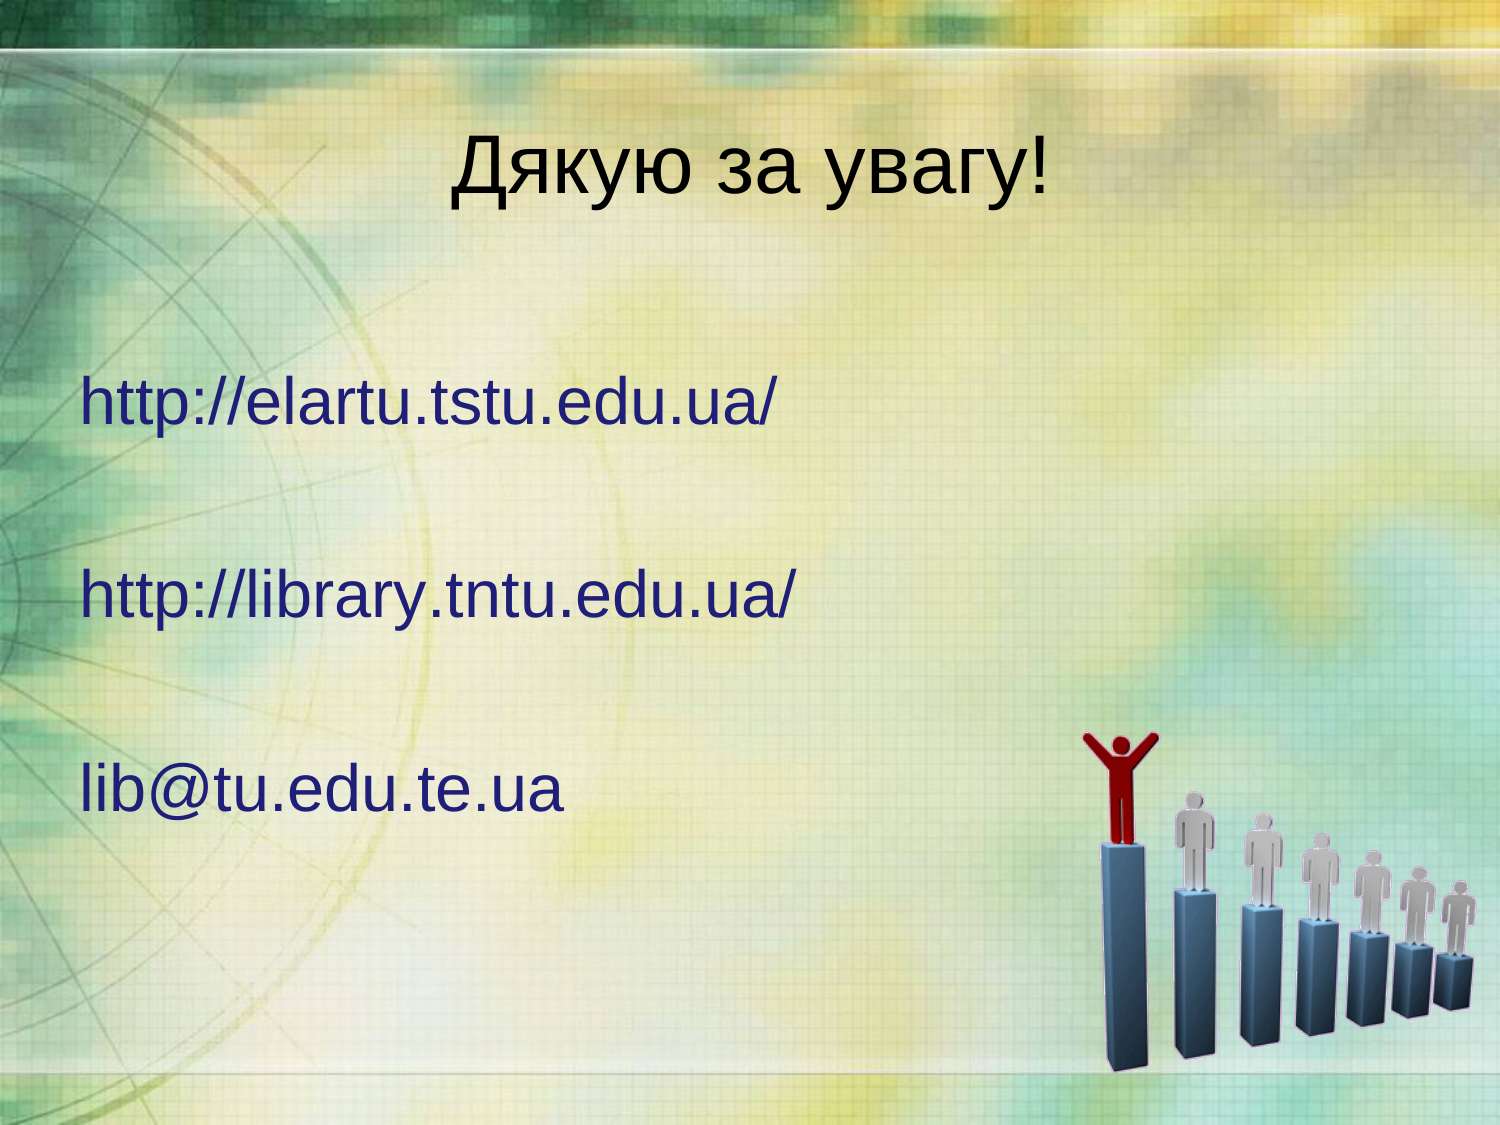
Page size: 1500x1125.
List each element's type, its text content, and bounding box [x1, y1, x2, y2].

list http://elartu.tstu.edu.ua/ http://library.tntu.edu.ua/ lib@tu.edu.te.ua [64, 350, 1415, 1093]
title Дякую за увагу! [76, 66, 1427, 254]
picture [0, 0, 1500, 1125]
